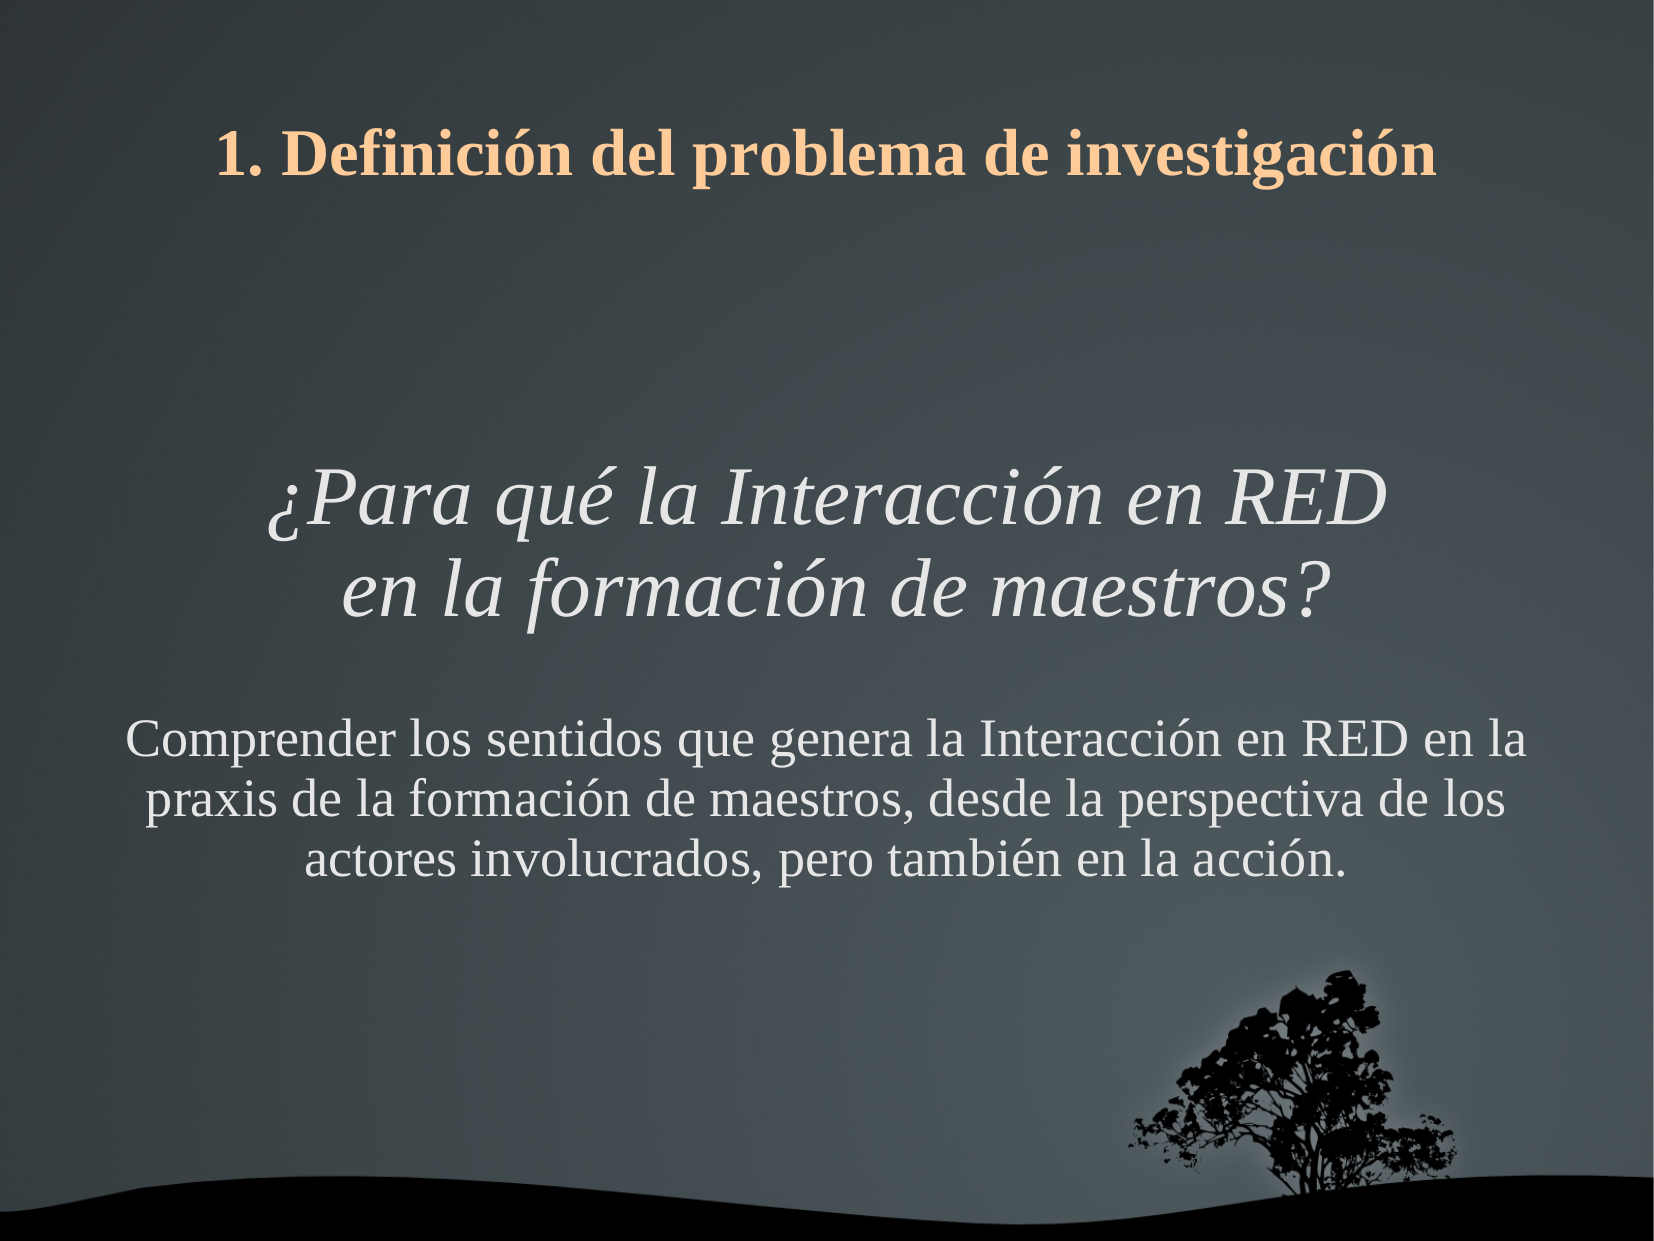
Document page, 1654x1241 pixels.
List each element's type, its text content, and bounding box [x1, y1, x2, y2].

subtitle ¿Para qué la Interacción en RED en la formación de maestros? Comprender los sentidos que genera la Interacción en RED en la praxis de la formación de maestros, desde la perspectiva de los actores involucrados, pero también en la acción. [82, 290, 1571, 1109]
picture [0, 0, 1654, 1241]
title 1. Definición del problema de investigación [82, 49, 1571, 257]
